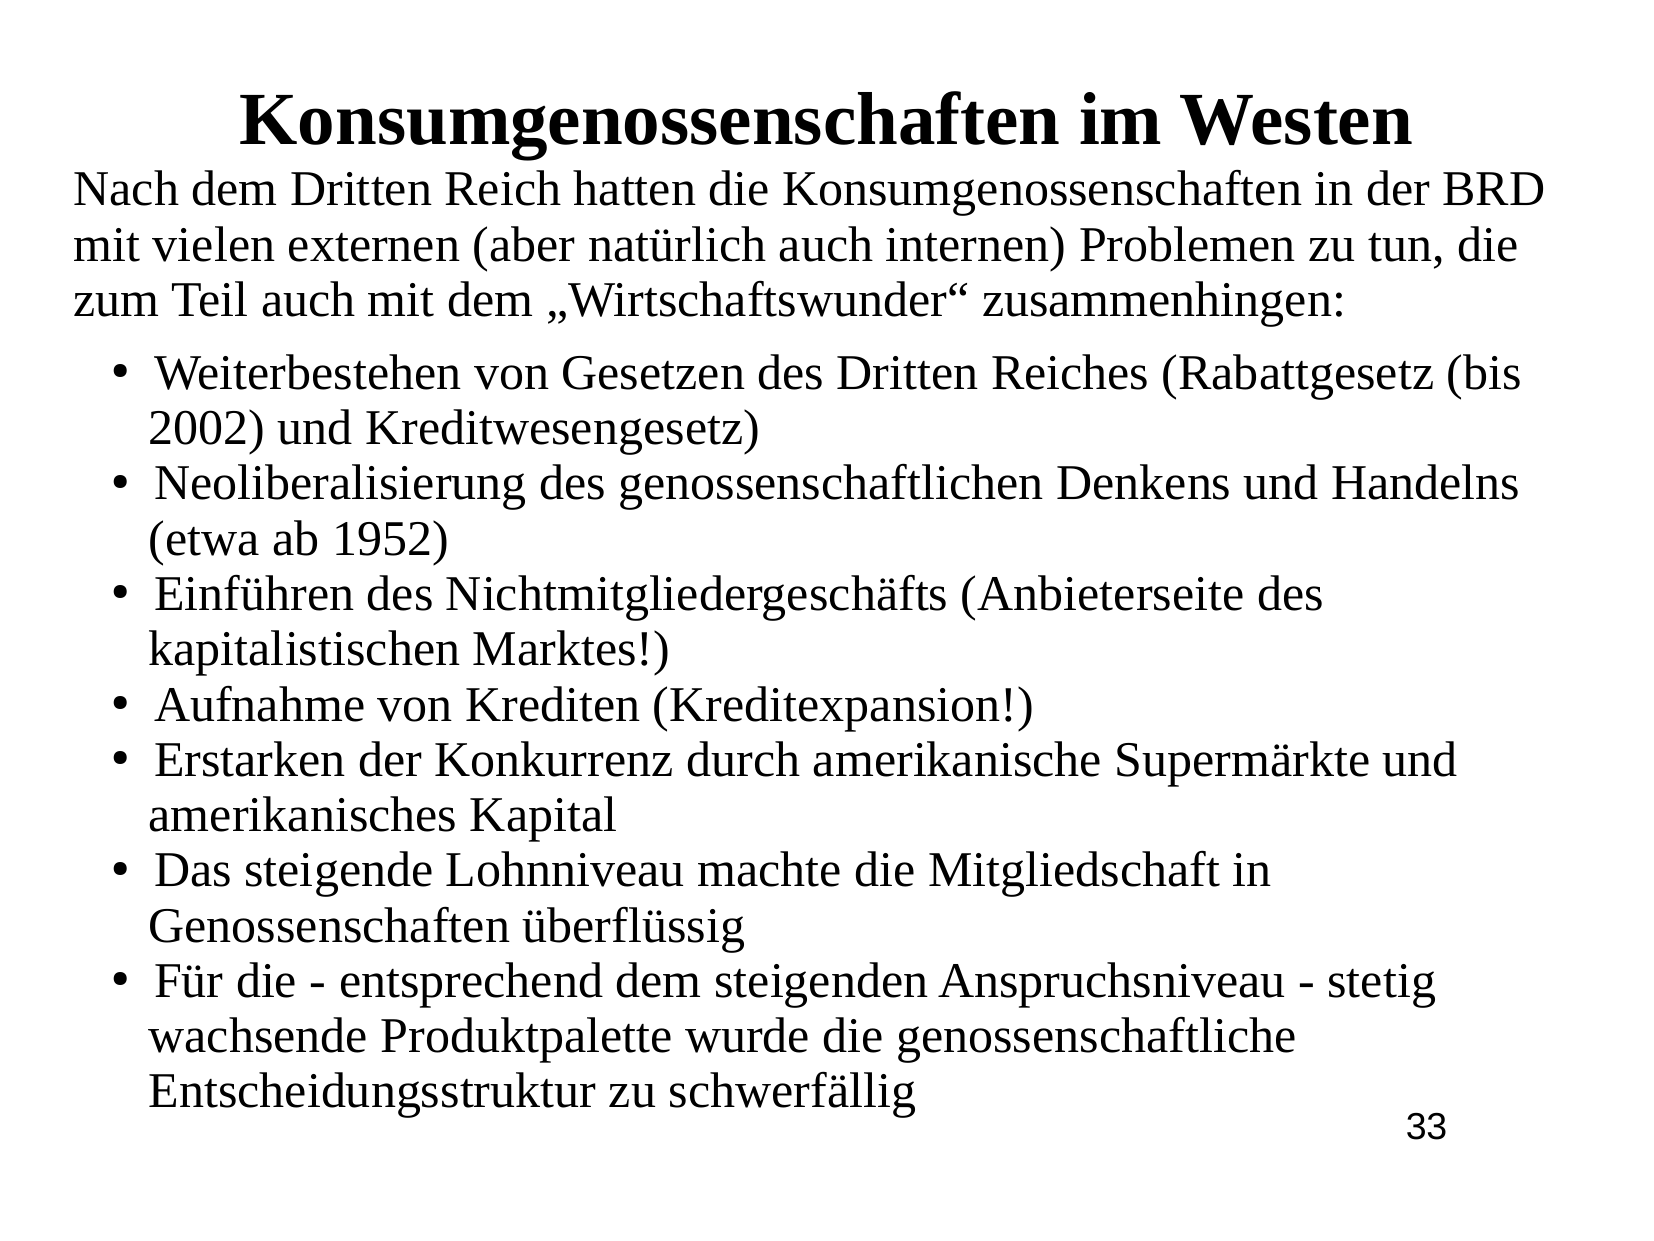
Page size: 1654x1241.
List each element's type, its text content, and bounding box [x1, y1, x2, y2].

text_box <Nummer> [1390, 1098, 1609, 1169]
text_box Konsumgenossenschaften im Westen Nach dem Dritten Reich hatten die Konsumgenossenschaften in der BRD mit vielen externen (aber natürlich auch internen) Problemen zu tun, die zum Teil auch mit dem „Wirtschaftswunder“ zusammenhingen: Weiterbestehen von Gesetzen des Dritten Reiches (Rabattgesetz (bis 2002) und Kreditwesengesetz) Neoliberalisierung des genossenschaftlichen Denkens und Handelns (etwa ab 1952) Einführen des Nichtmitgliedergeschäfts (Anbieterseite des kapitalistischen Marktes!) Aufnahme von Krediten (Kreditexpansion!) Erstarken der Konkurrenz durch amerikanische Supermärkte und amerikanisches Kapital Das steigende Lohnniveau machte die Mitgliedschaft in Genossenschaften überflüssig Für die - entsprechend dem steigenden Anspruchsniveau - stetig wachsende Produktpalette wurde die genossenschaftliche Entscheidungsstruktur zu schwerfällig [59, 70, 1595, 1127]
